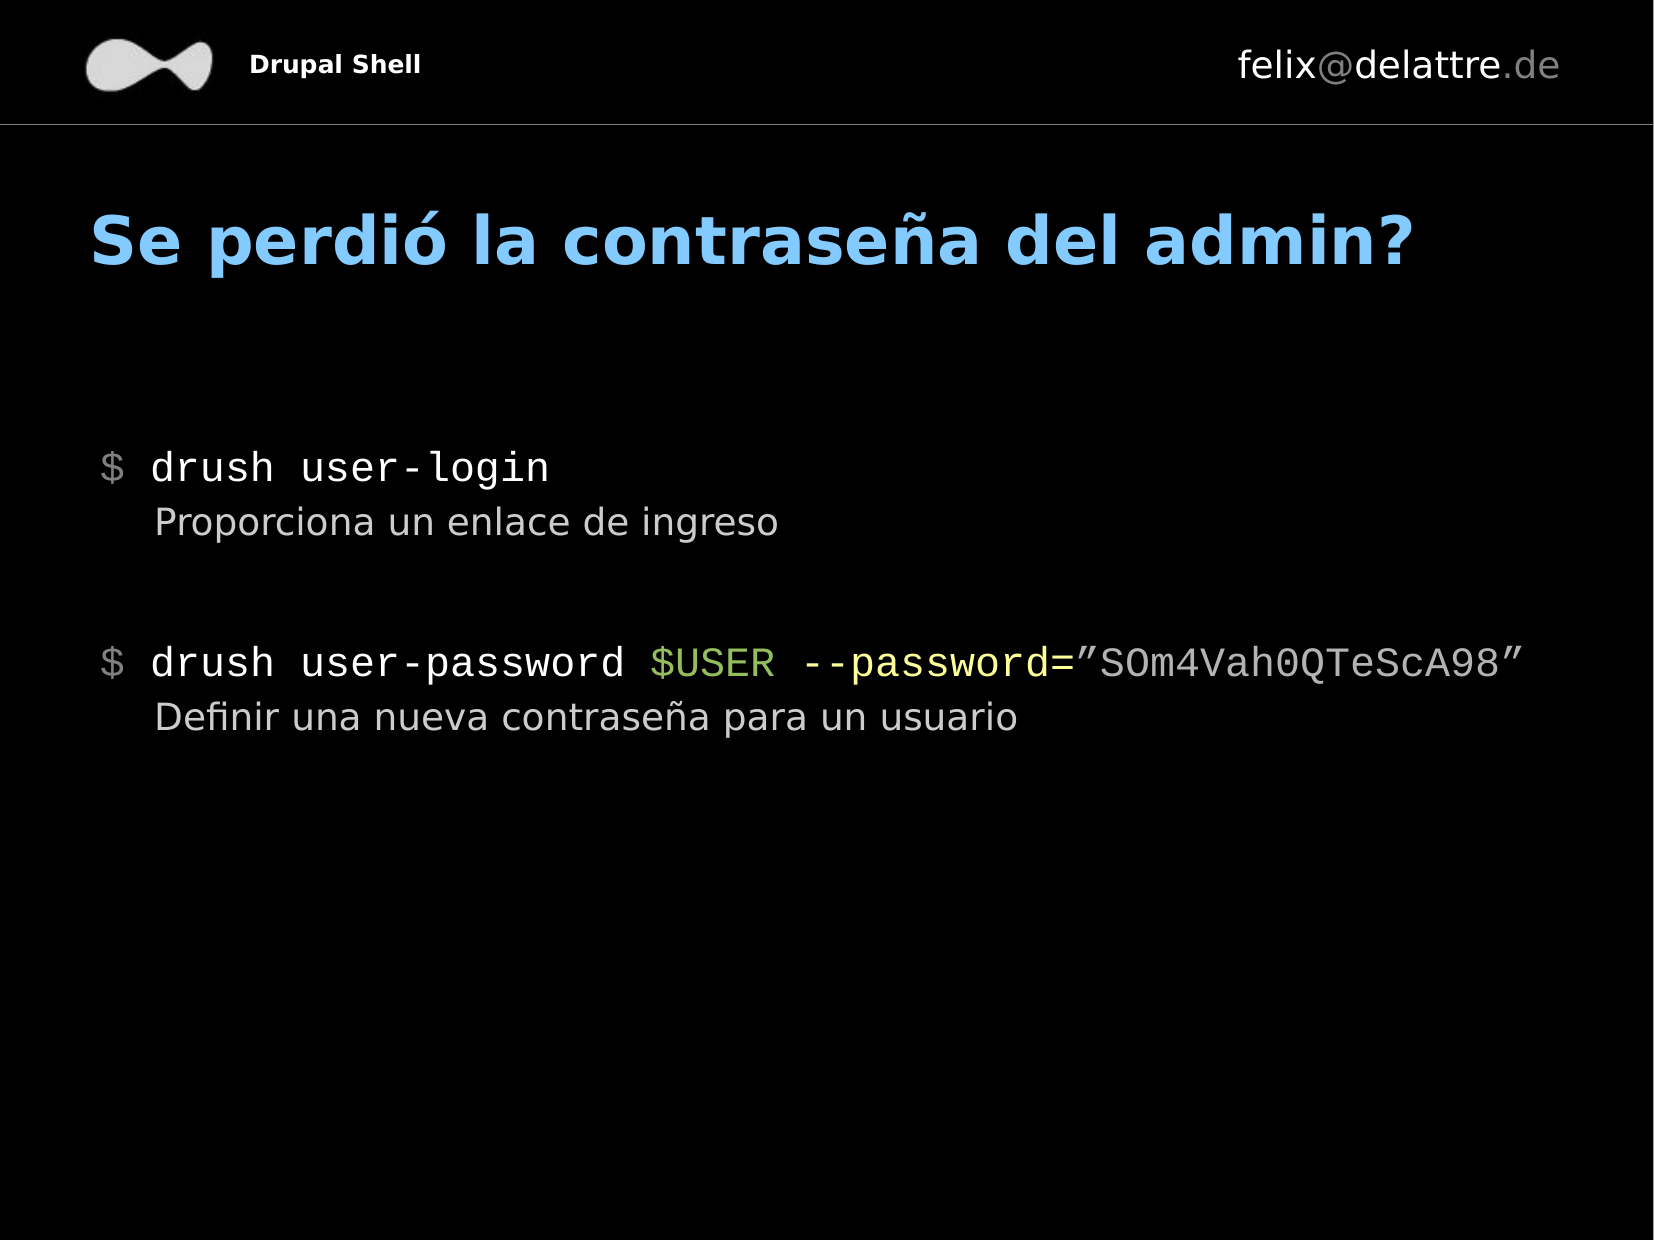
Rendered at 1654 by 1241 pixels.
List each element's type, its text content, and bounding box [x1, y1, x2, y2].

text_box Se perdió la contraseña del admin? [75, 195, 1433, 289]
picture [62, 31, 229, 104]
text_box Proporciona un enlace de ingreso [130, 484, 1465, 562]
text_box $ drush user-login [76, 430, 1288, 511]
text_box Definir una nueva contraseña para un usuario [130, 679, 1465, 757]
text_box $ drush user-password $USER --password=”SOm4Vah0QTeScA98” [76, 625, 1654, 706]
